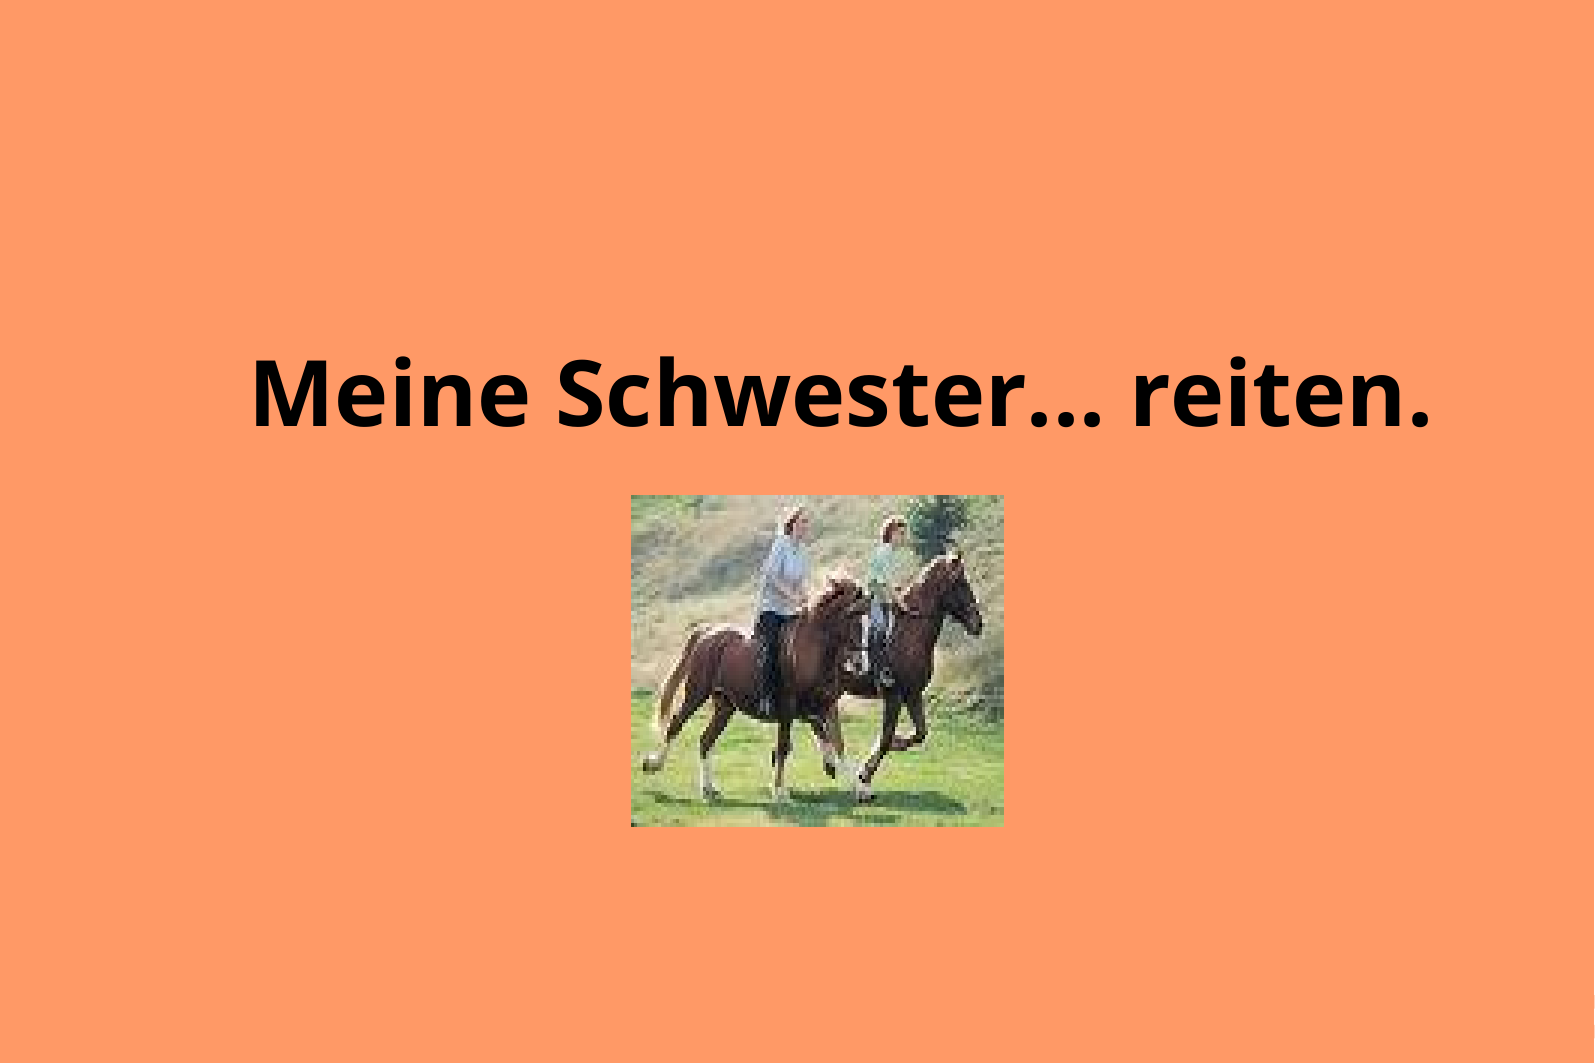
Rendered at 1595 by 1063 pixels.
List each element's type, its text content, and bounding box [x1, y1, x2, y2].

picture [631, 495, 1004, 827]
subtitle Meine Schwester... reiten. [147, 0, 1536, 842]
